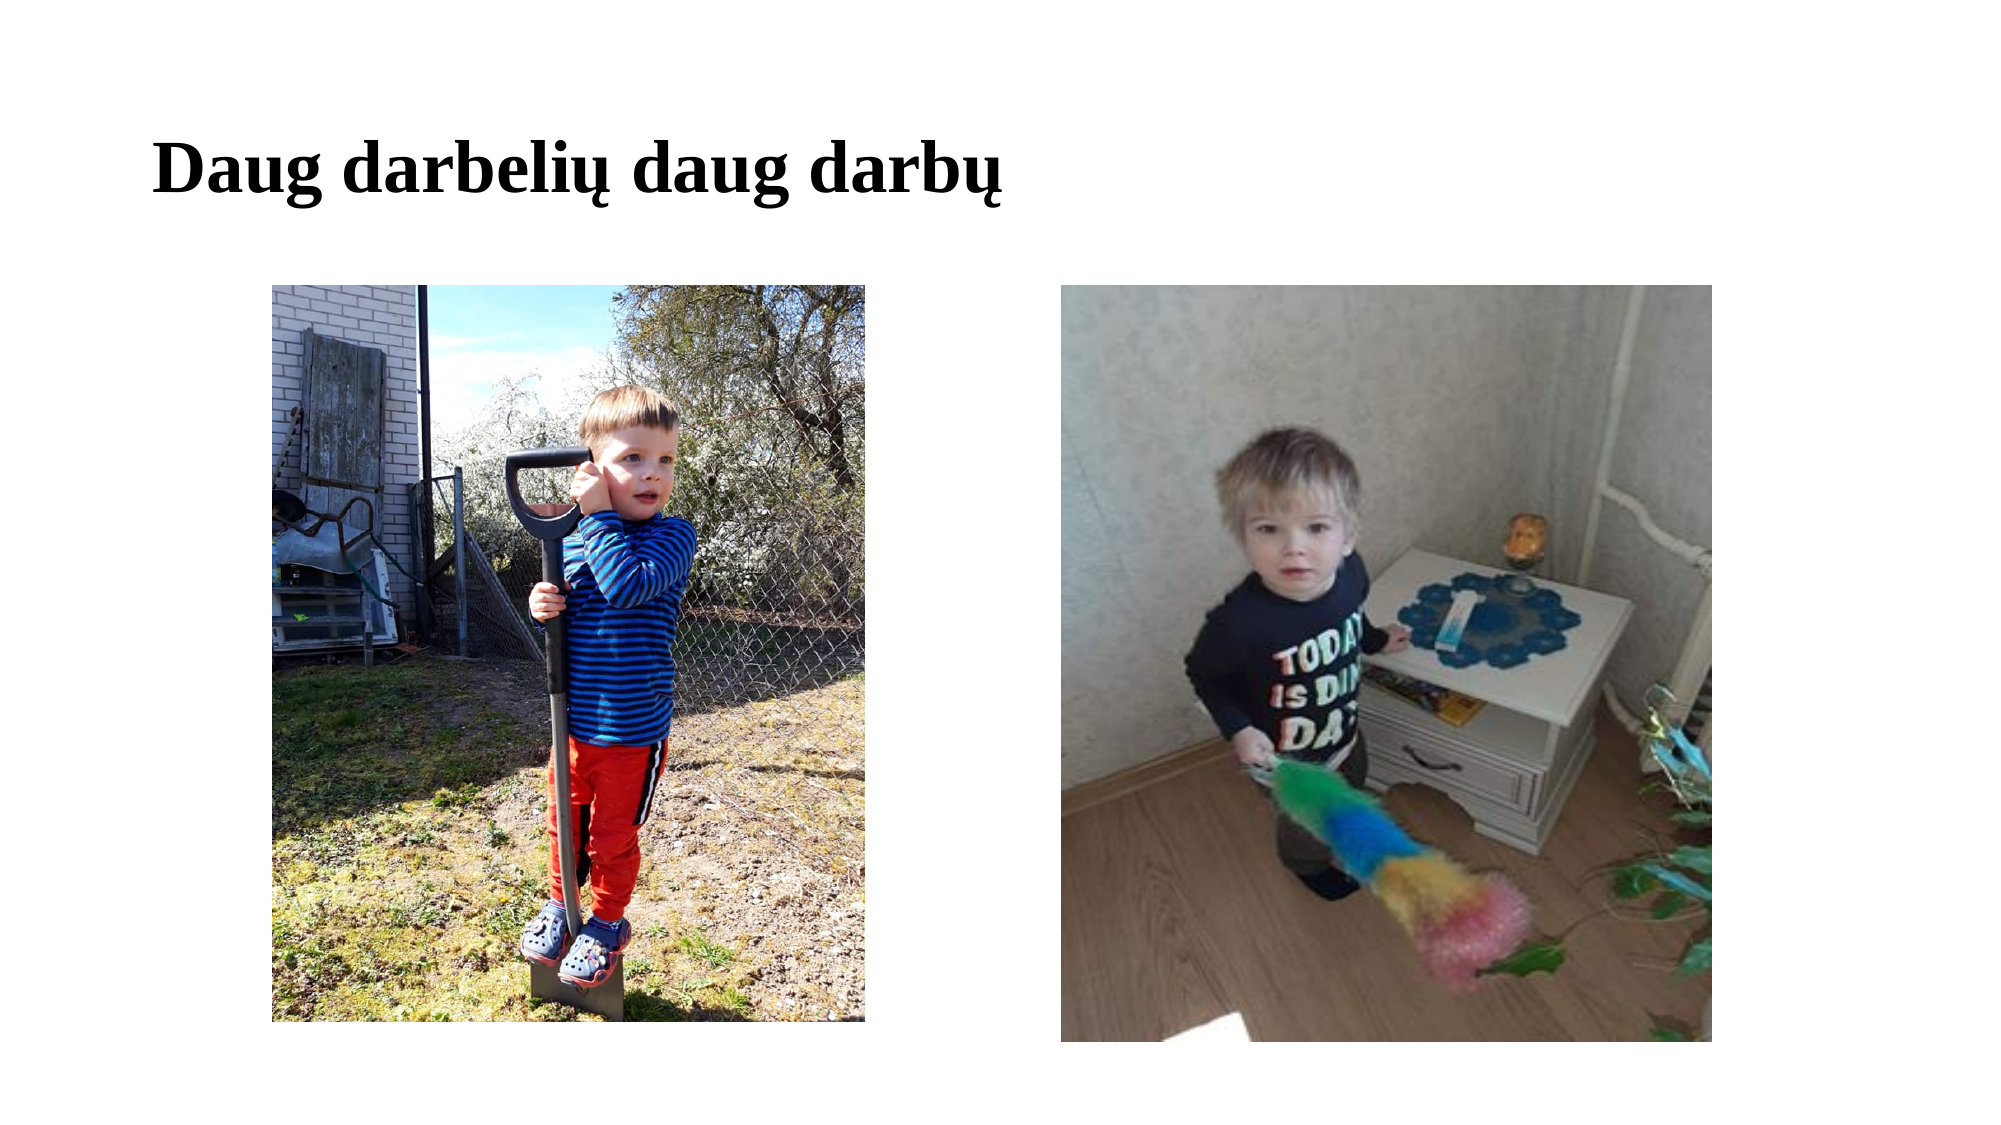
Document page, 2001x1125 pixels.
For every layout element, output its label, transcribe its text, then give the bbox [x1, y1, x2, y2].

title Daug darbelių daug darbų [137, 59, 1863, 278]
picture [272, 285, 865, 1022]
picture [1061, 285, 1712, 1042]
